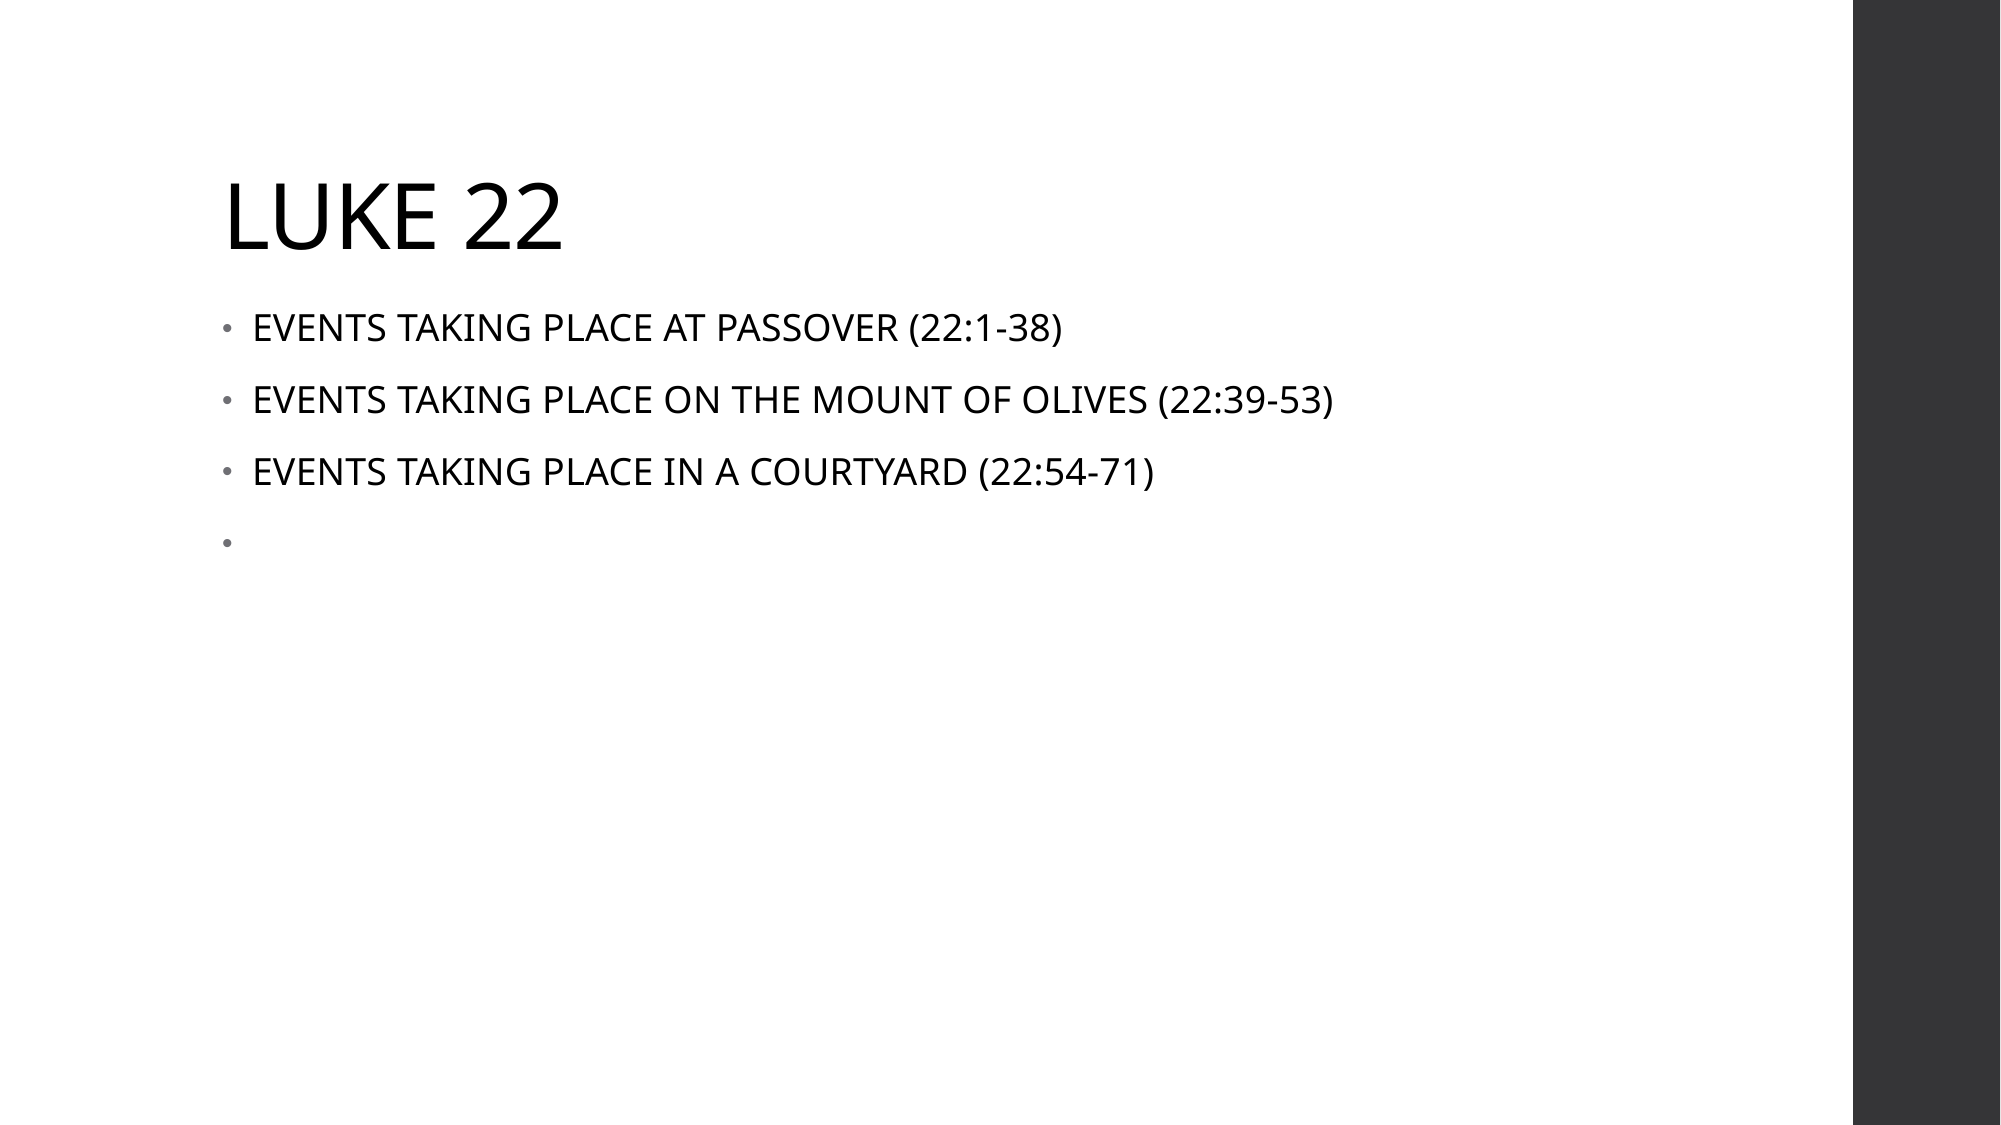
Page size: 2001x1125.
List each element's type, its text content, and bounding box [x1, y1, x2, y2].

list EVENTS TAKING PLACE AT PASSOVER (22:1-38) EVENTS TAKING PLACE ON THE MOUNT OF OLIVES (22:39-53) EVENTS TAKING PLACE IN A COURTYARD (22:54-71) [206, 299, 1617, 1014]
title LUKE 22 [206, 60, 1797, 278]
